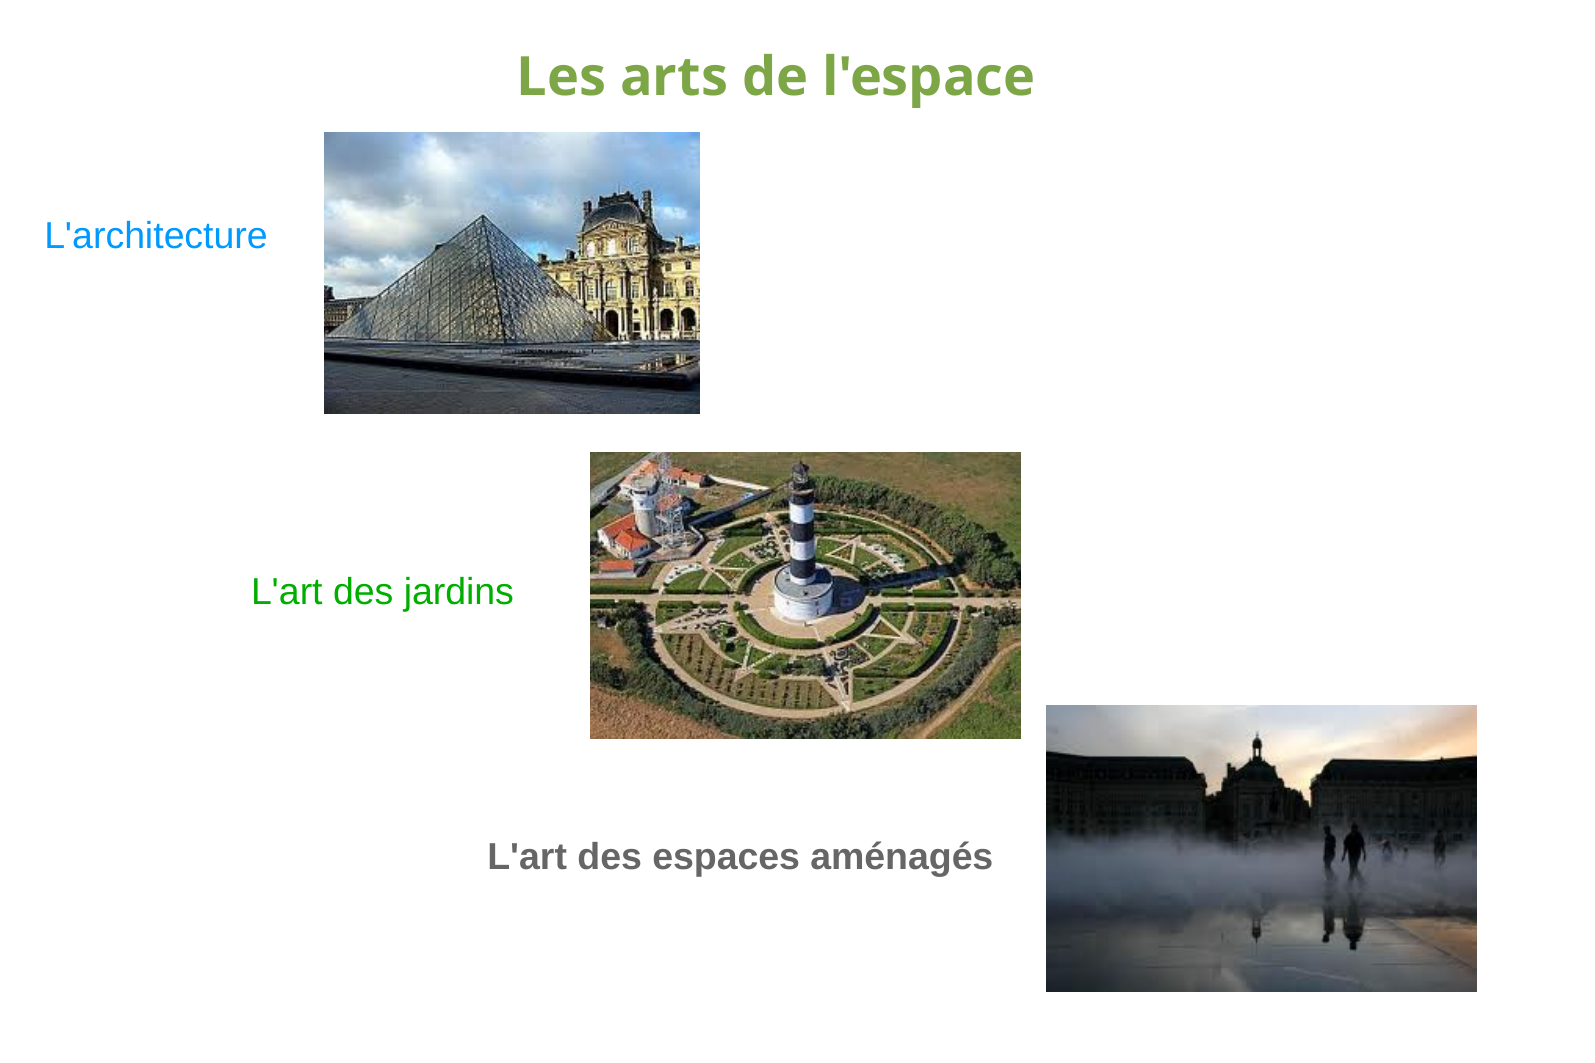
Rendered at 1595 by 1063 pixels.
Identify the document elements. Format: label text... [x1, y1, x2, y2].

picture [1046, 705, 1477, 992]
text_box L'art des espaces aménagés [472, 785, 1046, 886]
text_box Les arts de l'espace [501, 29, 1477, 205]
picture [324, 132, 700, 414]
text_box L'art des jardins [236, 563, 532, 621]
text_box L'architecture [29, 206, 324, 306]
picture [590, 452, 1021, 739]
